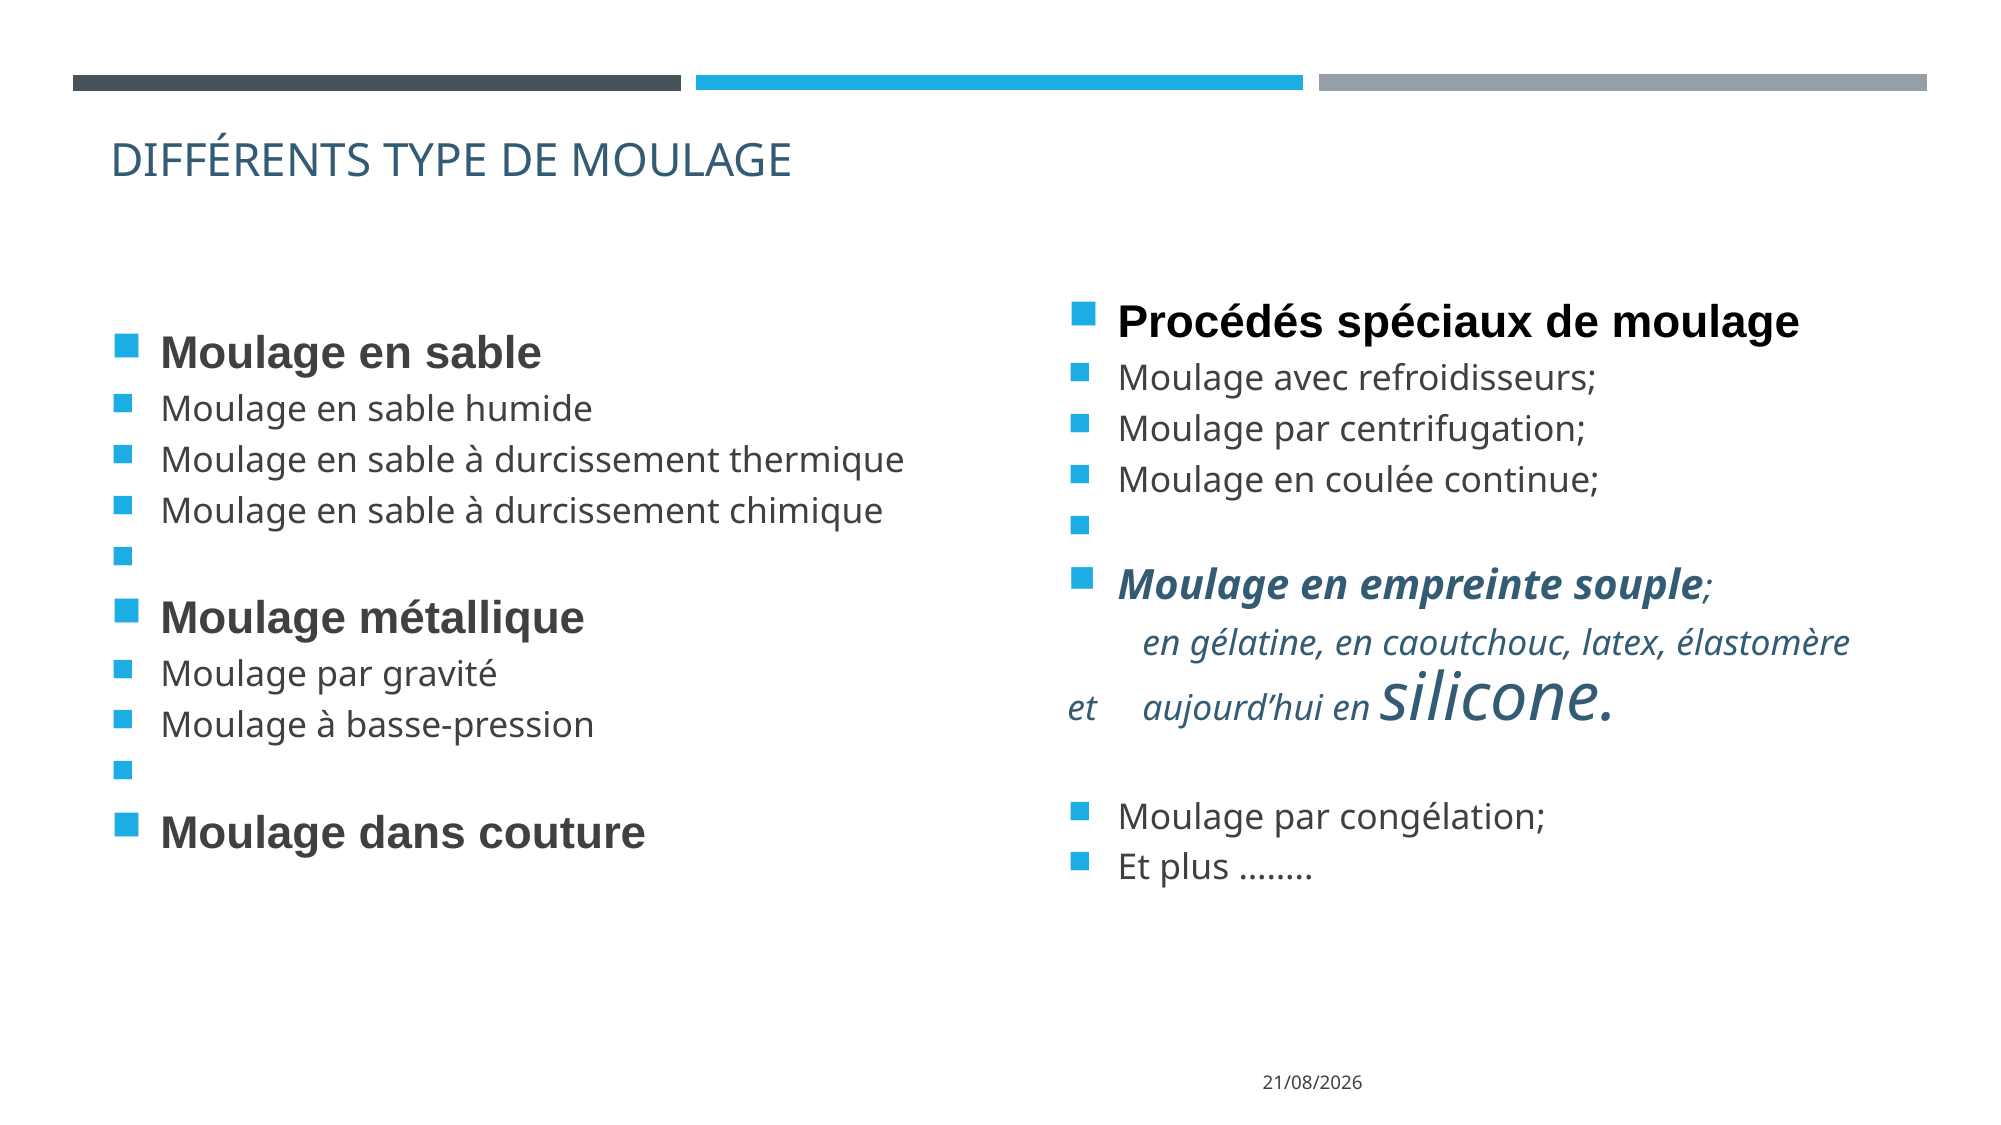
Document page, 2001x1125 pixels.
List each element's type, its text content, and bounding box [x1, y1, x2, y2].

list Moulage en sable Moulage en sable humide Moulage en sable à durcissement thermique Moulage en sable à durcissement chimique Moulage métallique Moulage par gravité Moulage à basse-pression Moulage dans couture [95, 192, 948, 995]
list Procédés spéciaux de moulage Moulage avec refroidisseurs; Moulage par centrifugation; Moulage en coulée continue; Moulage en empreinte souple; en gélatine, en caoutchouc, latex, élastomère et aujourd’hui en silicone. Moulage par congélation; Et plus …….. [1052, 224, 1905, 962]
text_box 22/10/2021 [1247, 1053, 1715, 1114]
title Différents type de moulage [95, 119, 1905, 193]
